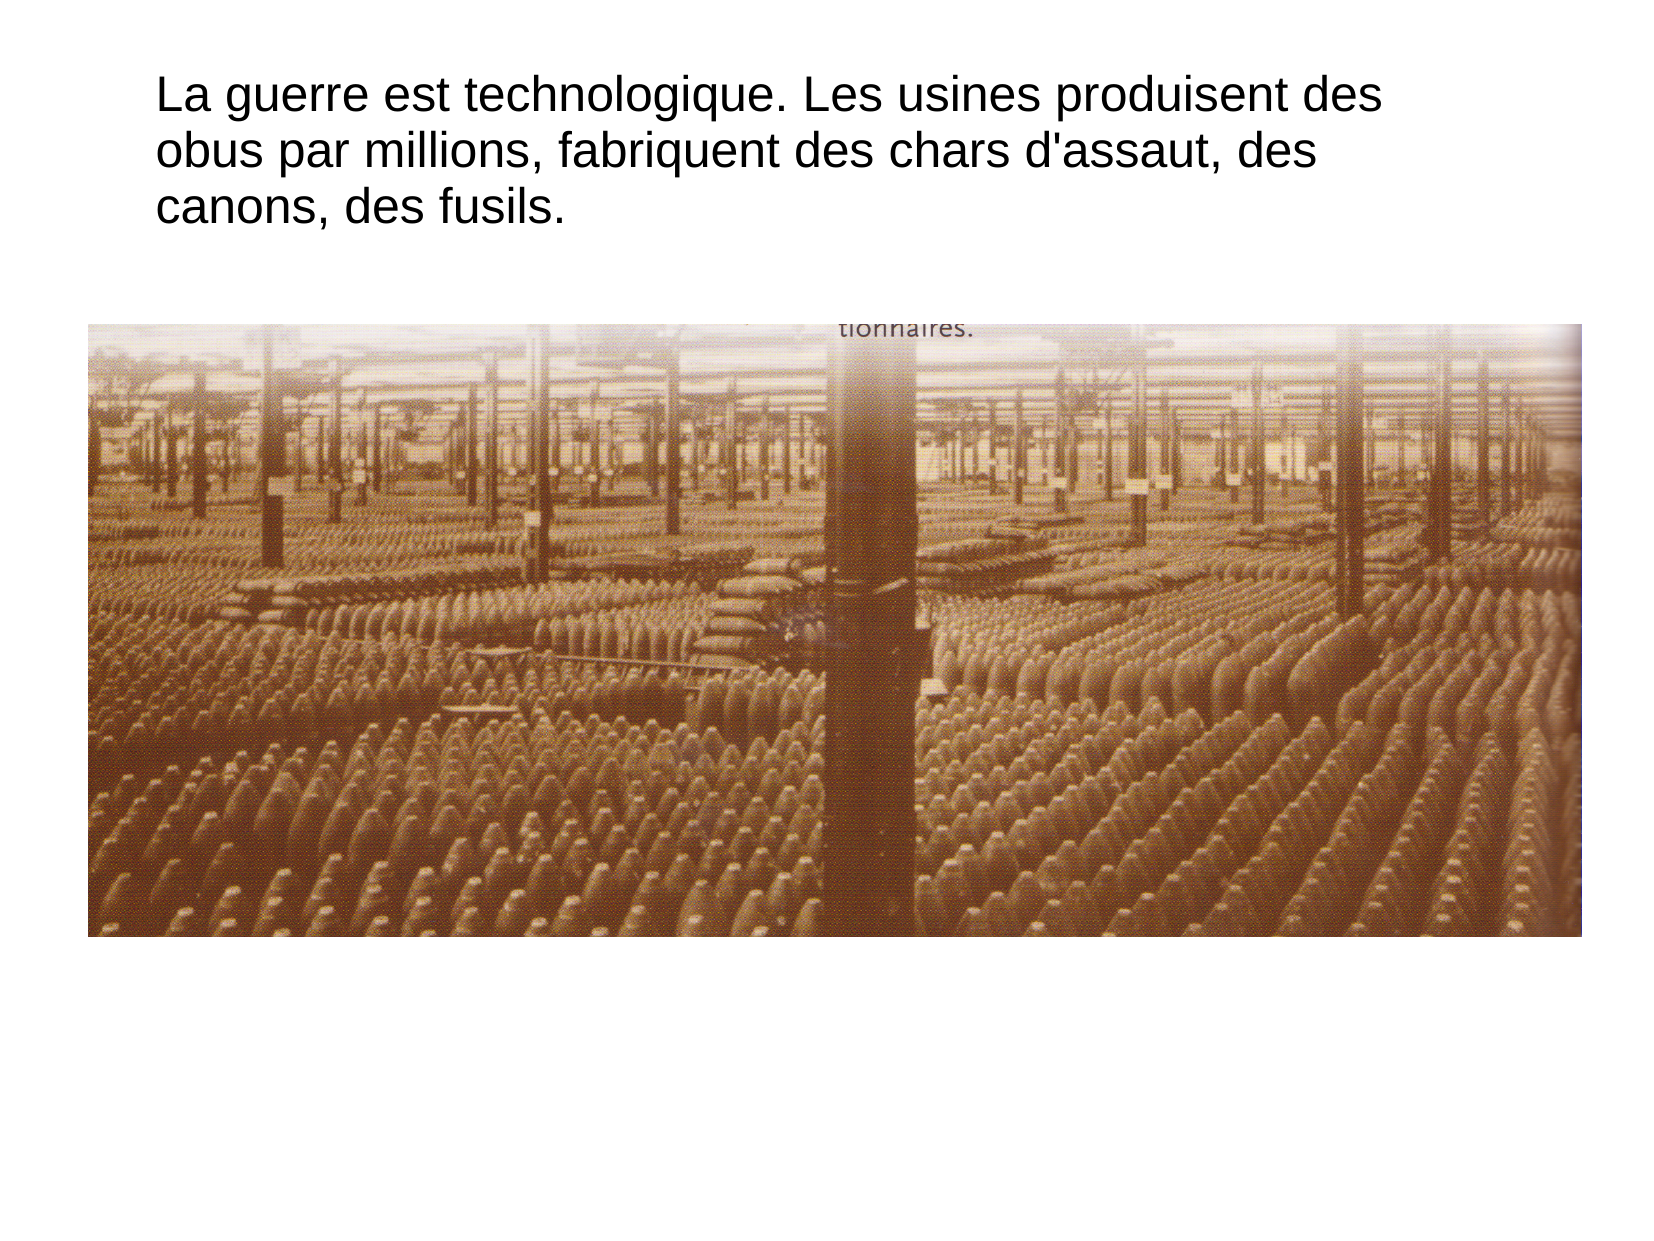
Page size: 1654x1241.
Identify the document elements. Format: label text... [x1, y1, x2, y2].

text_box La guerre est technologique. Les usines produisent des obus par millions, fabriquent des chars d'assaut, des canons, des fusils. [140, 59, 1447, 266]
picture [88, 324, 1582, 937]
